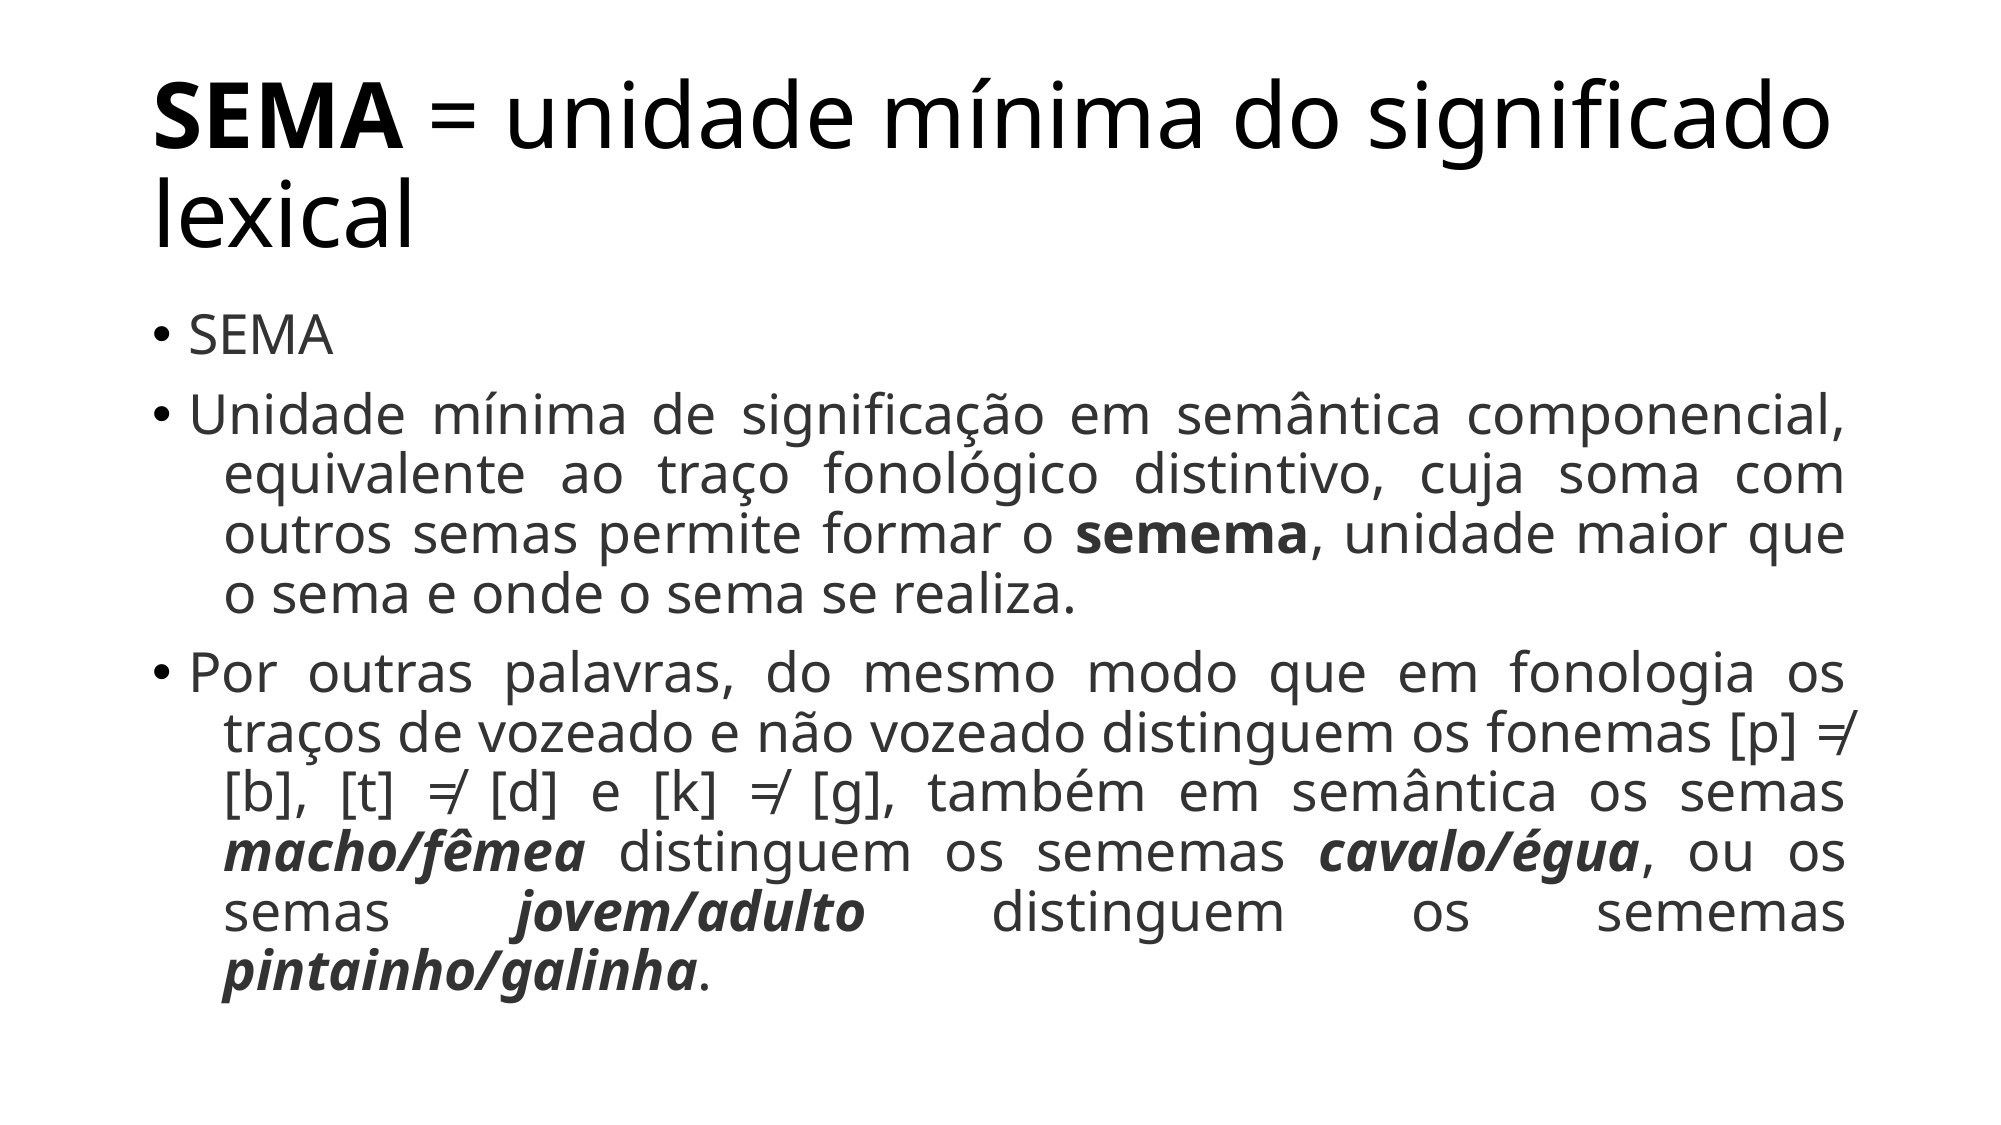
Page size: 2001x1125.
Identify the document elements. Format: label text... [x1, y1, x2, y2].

title SEMA = unidade mínima do significado lexical [137, 59, 1863, 278]
list SEMA Unidade mínima de significação em semântica componencial, equivalente ao traço fonológico distintivo, cuja soma com outros semas permite formar o semema, unidade maior que o sema e onde o sema se realiza. Por outras palavras, do mesmo modo que em fonologia os traços de vozeado e não vozeado distinguem os fonemas [p] ≠ [b], [t] ≠ [d] e [k] ≠ [g], também em semântica os semas macho/fêmea distinguem os sememas cavalo/égua, ou os semas jovem/adulto distinguem os sememas pintainho/galinha. [137, 299, 1863, 1014]
